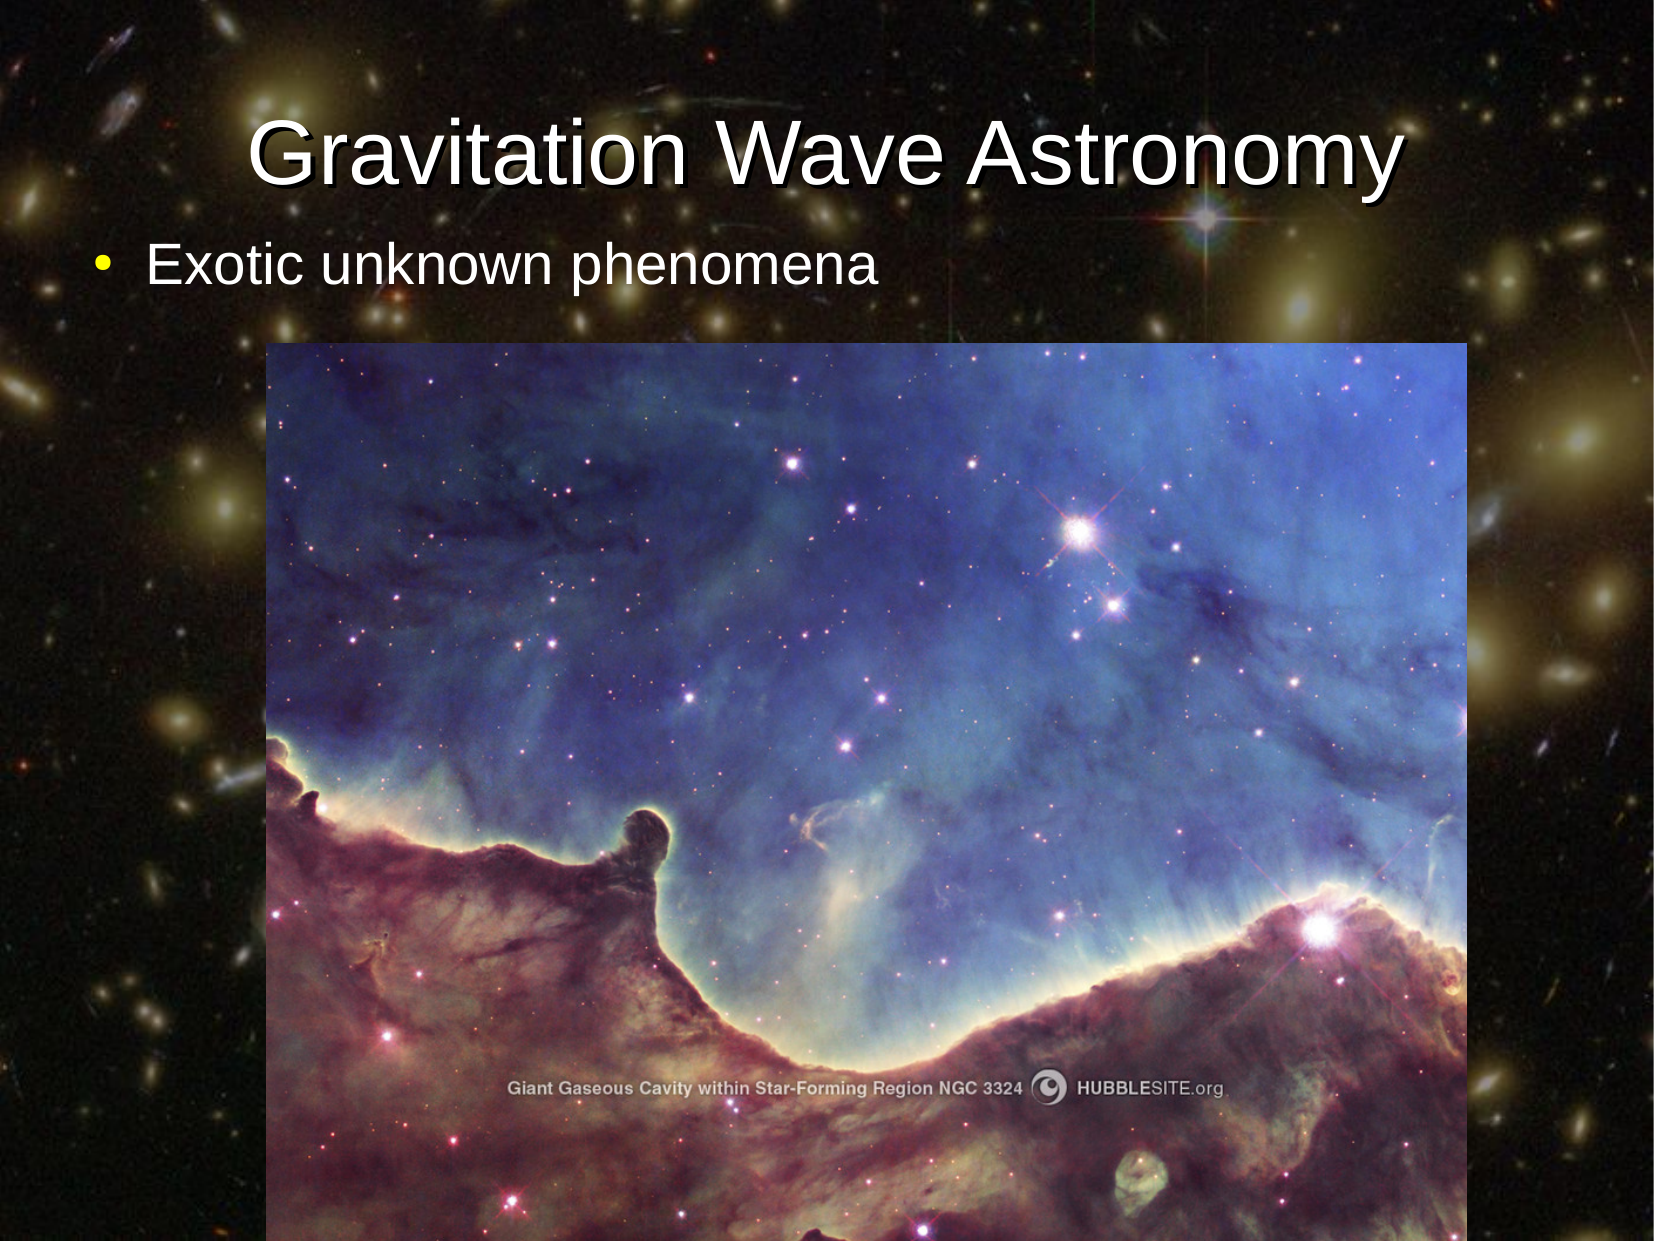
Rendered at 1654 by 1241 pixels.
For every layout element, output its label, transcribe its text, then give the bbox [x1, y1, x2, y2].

title Gravitation Wave Astronomy [82, 49, 1571, 257]
picture [0, 0, 1654, 1241]
list Exotic unknown phenomena [75, 231, 1564, 338]
